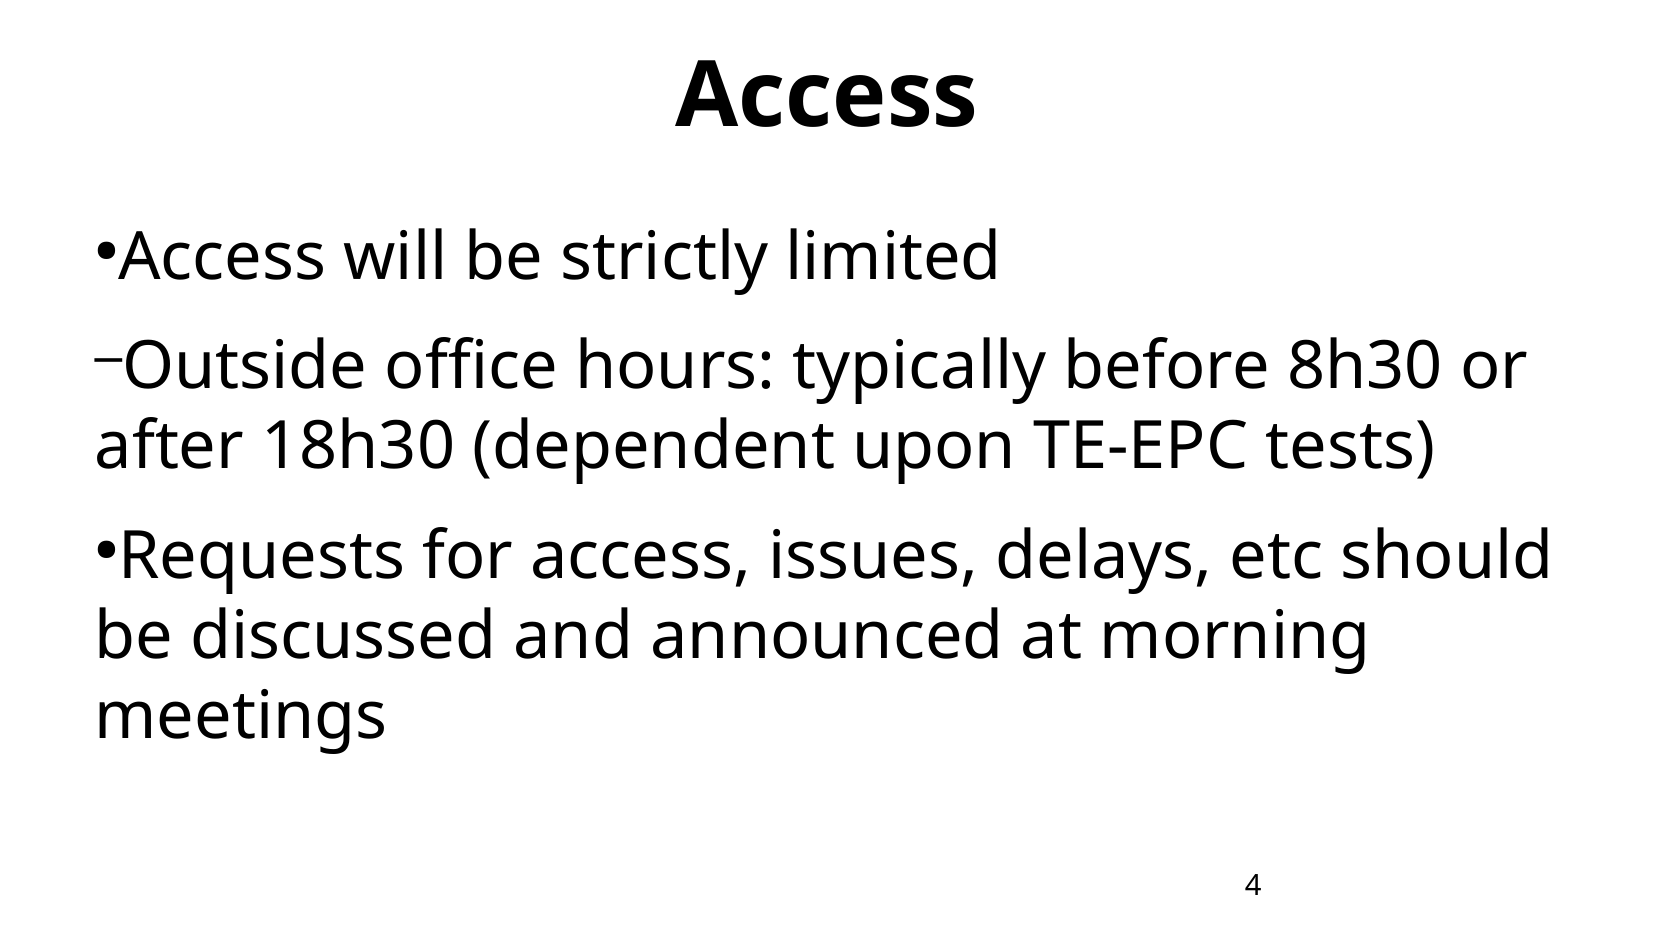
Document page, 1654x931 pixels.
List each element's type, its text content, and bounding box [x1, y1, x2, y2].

list Access will be strictly limited Outside office hours: typically before 8h30 or after 18h30 (dependent upon TE-EPC tests) Requests for access, issues, delays, etc should be discussed and announced at morning meetings [94, 212, 1583, 859]
text_box [1244, 866, 1630, 931]
title Access [82, 11, 1571, 168]
